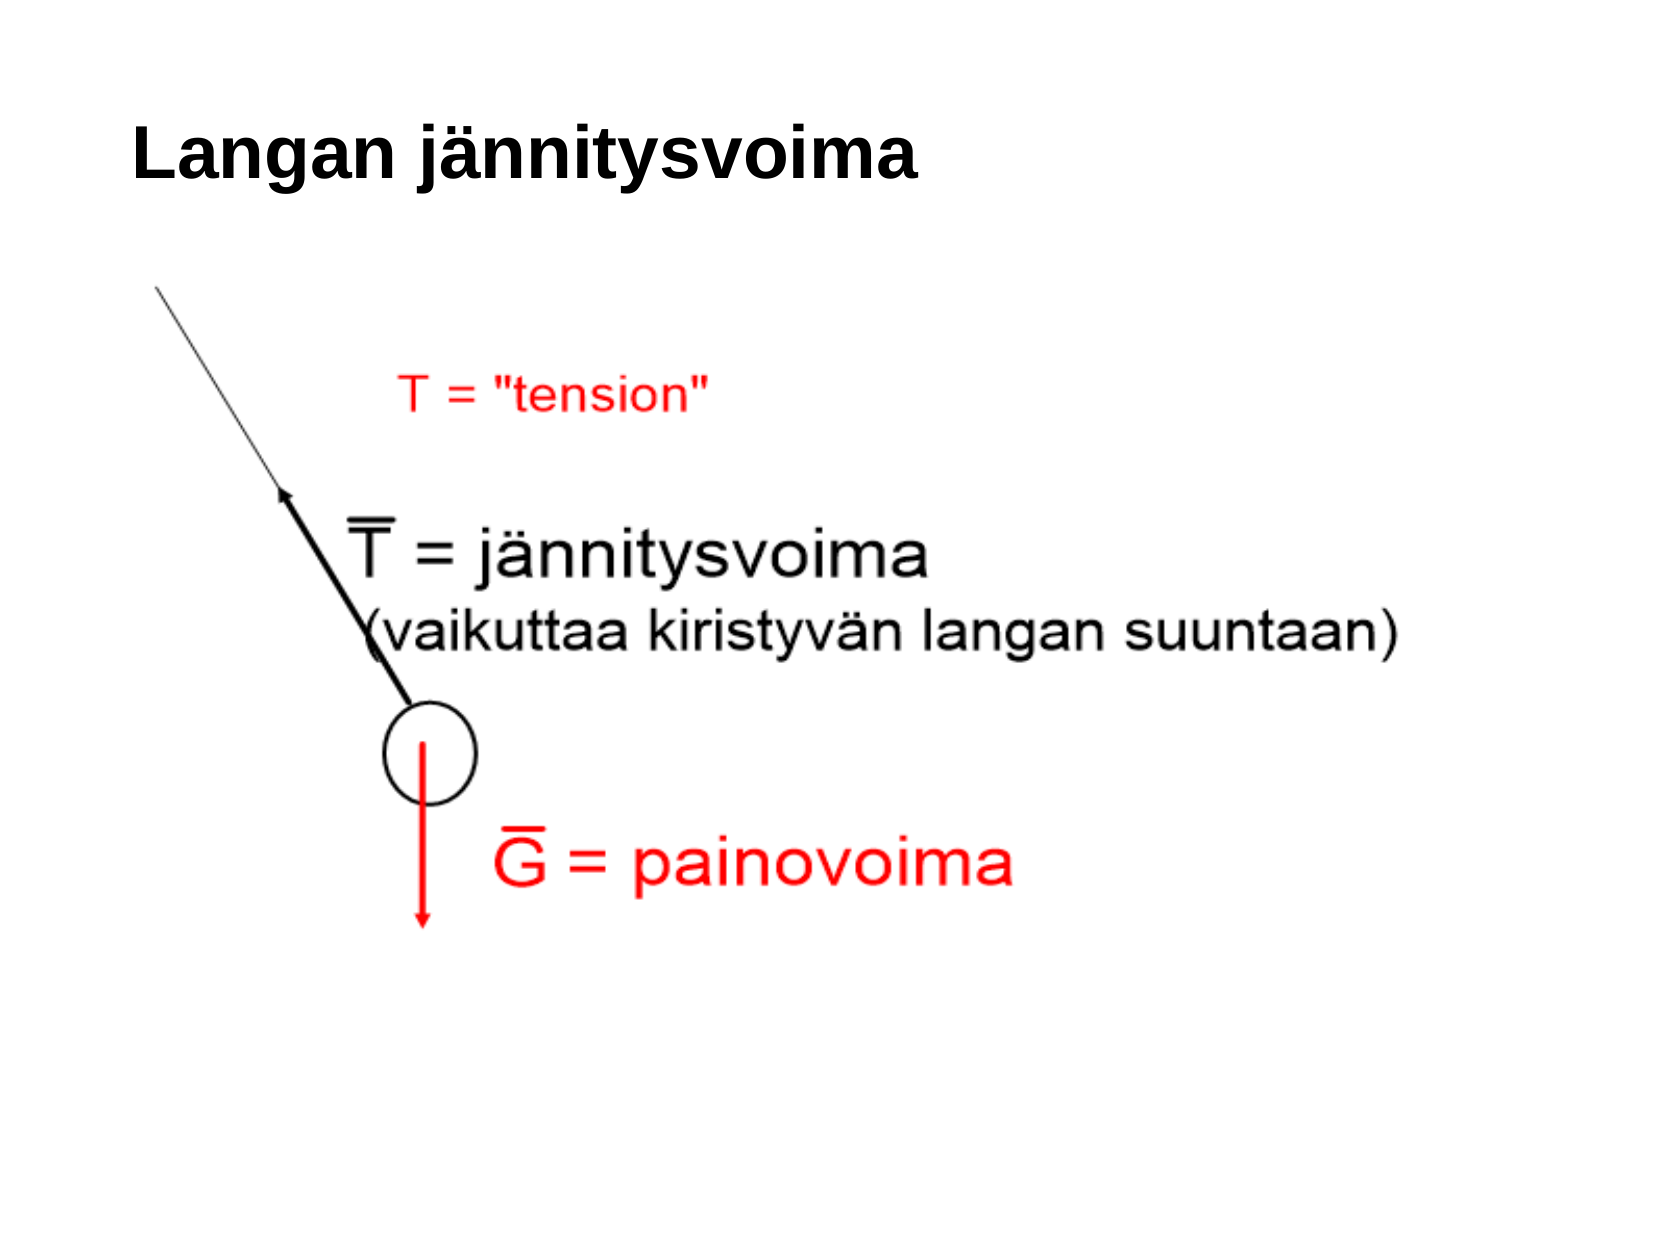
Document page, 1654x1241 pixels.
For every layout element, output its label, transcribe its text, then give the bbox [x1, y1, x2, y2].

picture [118, 274, 1465, 969]
text_box Langan jännitysvoima [116, 99, 1501, 199]
